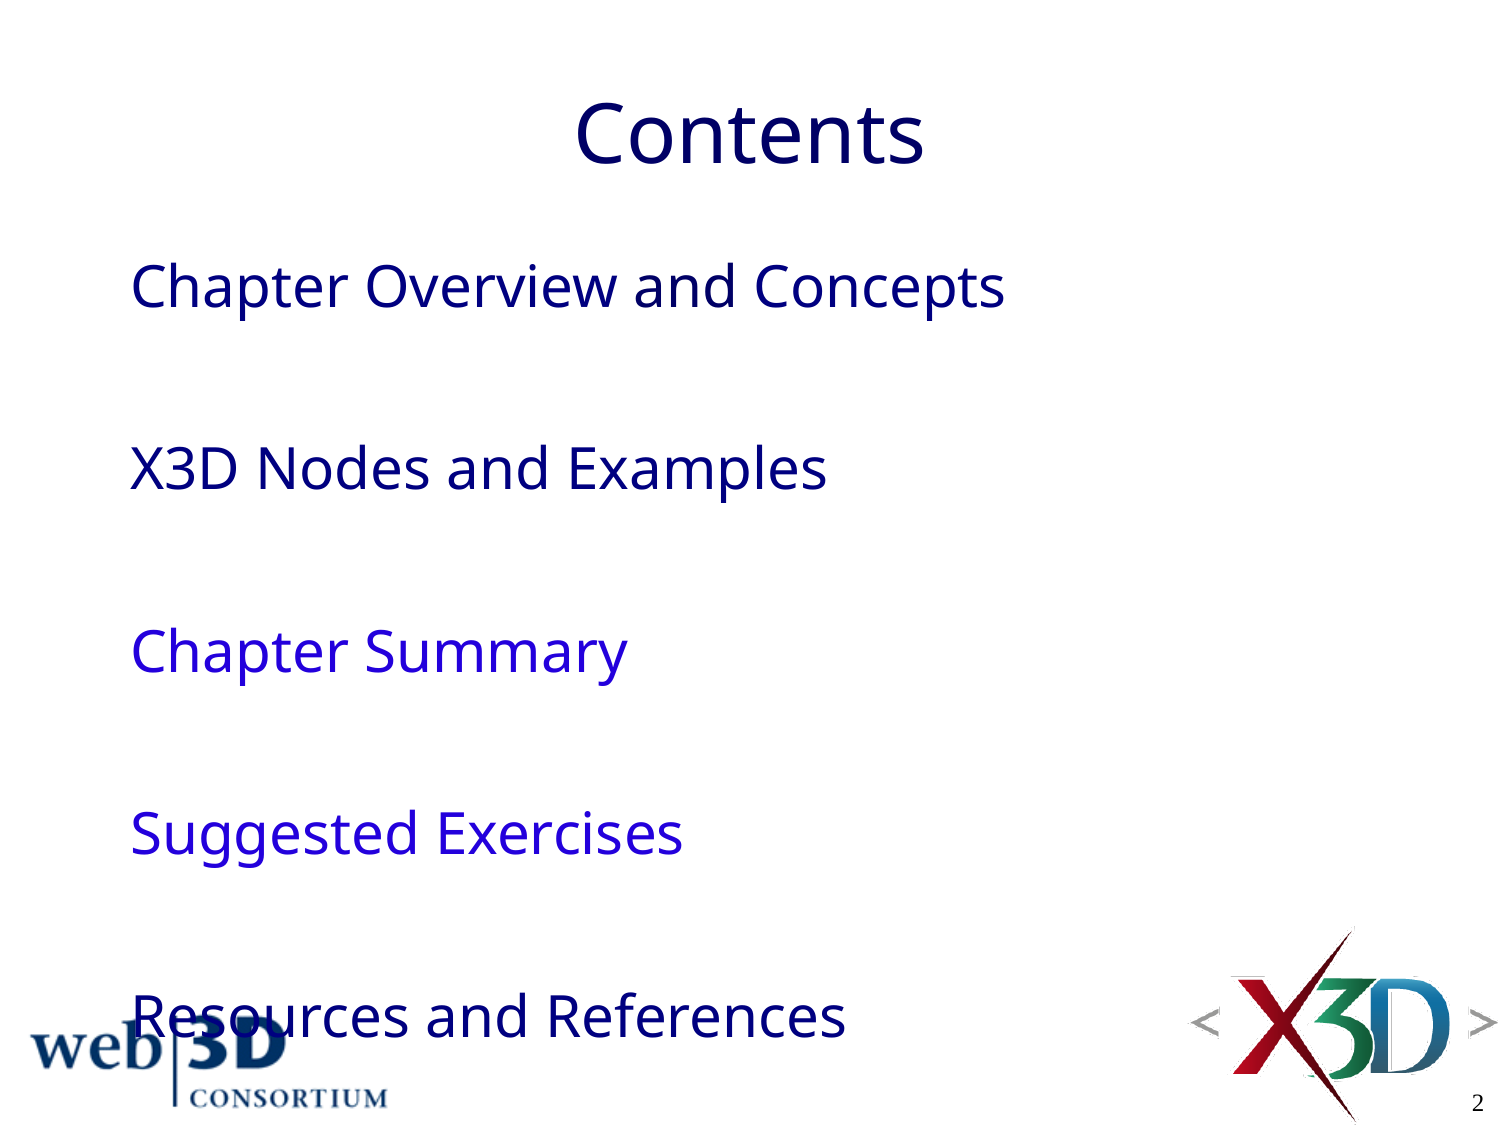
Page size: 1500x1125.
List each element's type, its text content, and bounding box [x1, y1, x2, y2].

title Contents [112, 37, 1388, 225]
picture [12, 998, 413, 1118]
list Chapter Overview and Concepts X3D Nodes and Examples Chapter Summary Suggested Exercises Resources and References [112, 237, 1388, 1000]
picture [1187, 926, 1500, 1125]
picture [141, 1000, 157, 1015]
